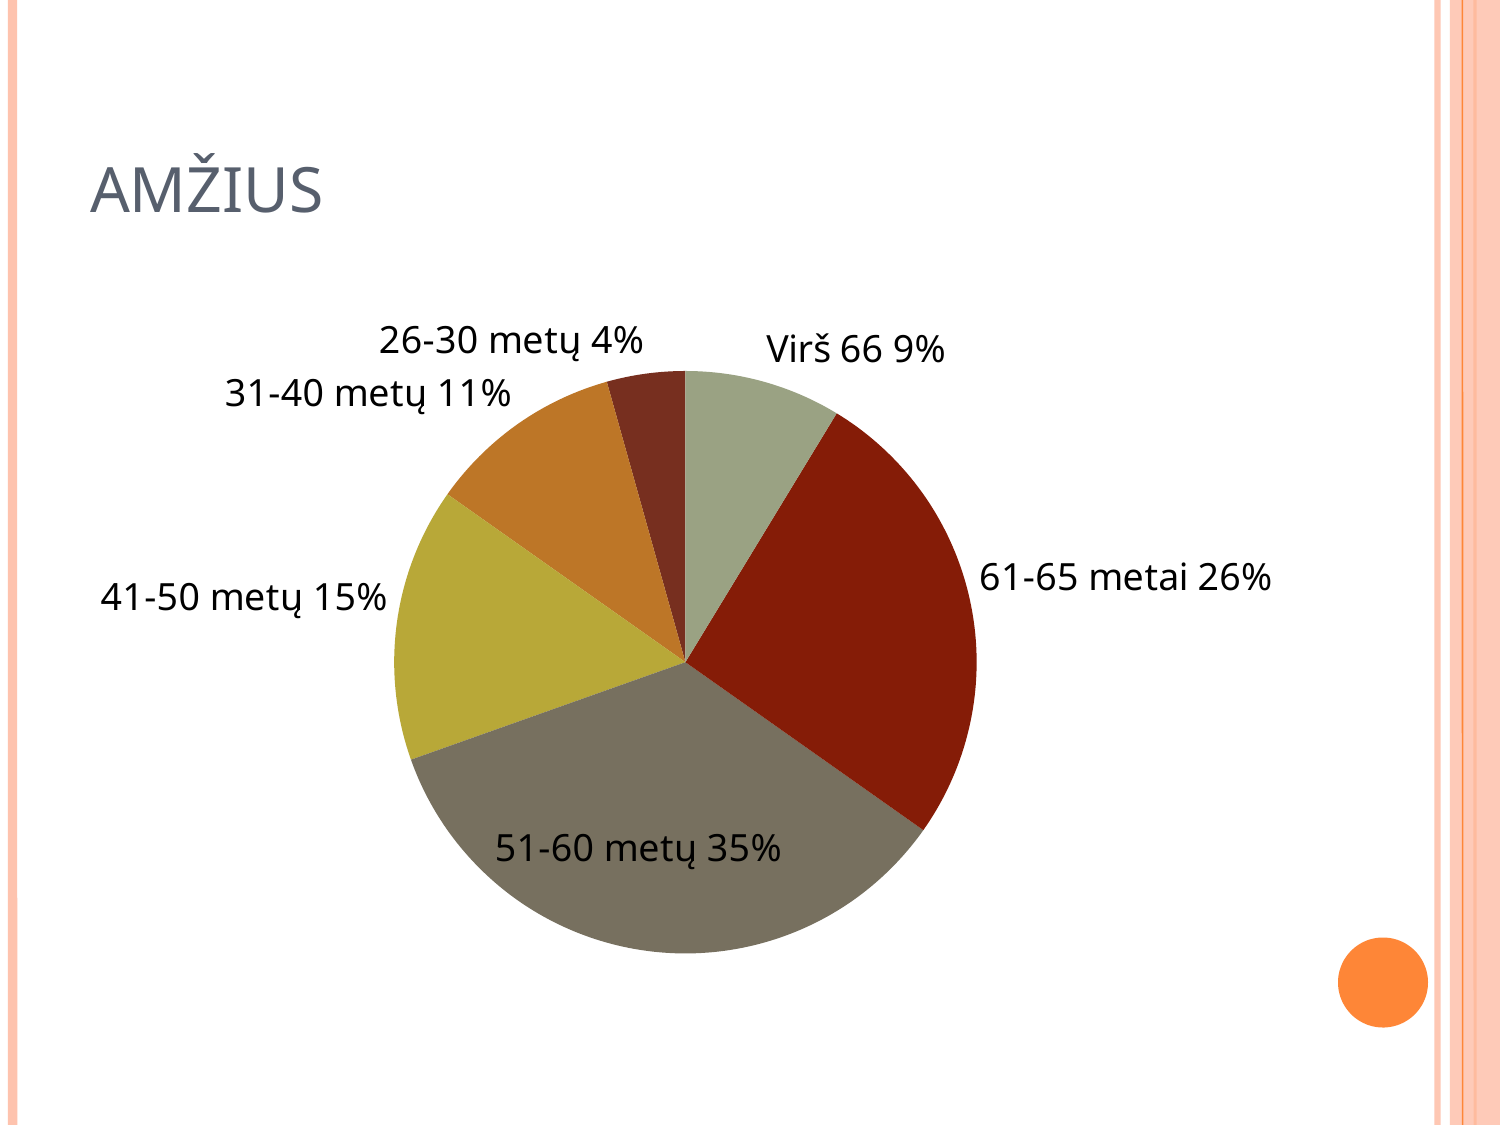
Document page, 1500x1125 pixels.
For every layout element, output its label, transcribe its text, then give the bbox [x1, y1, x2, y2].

title Amžius [75, 45, 1300, 233]
chart [75, 262, 1300, 1062]
